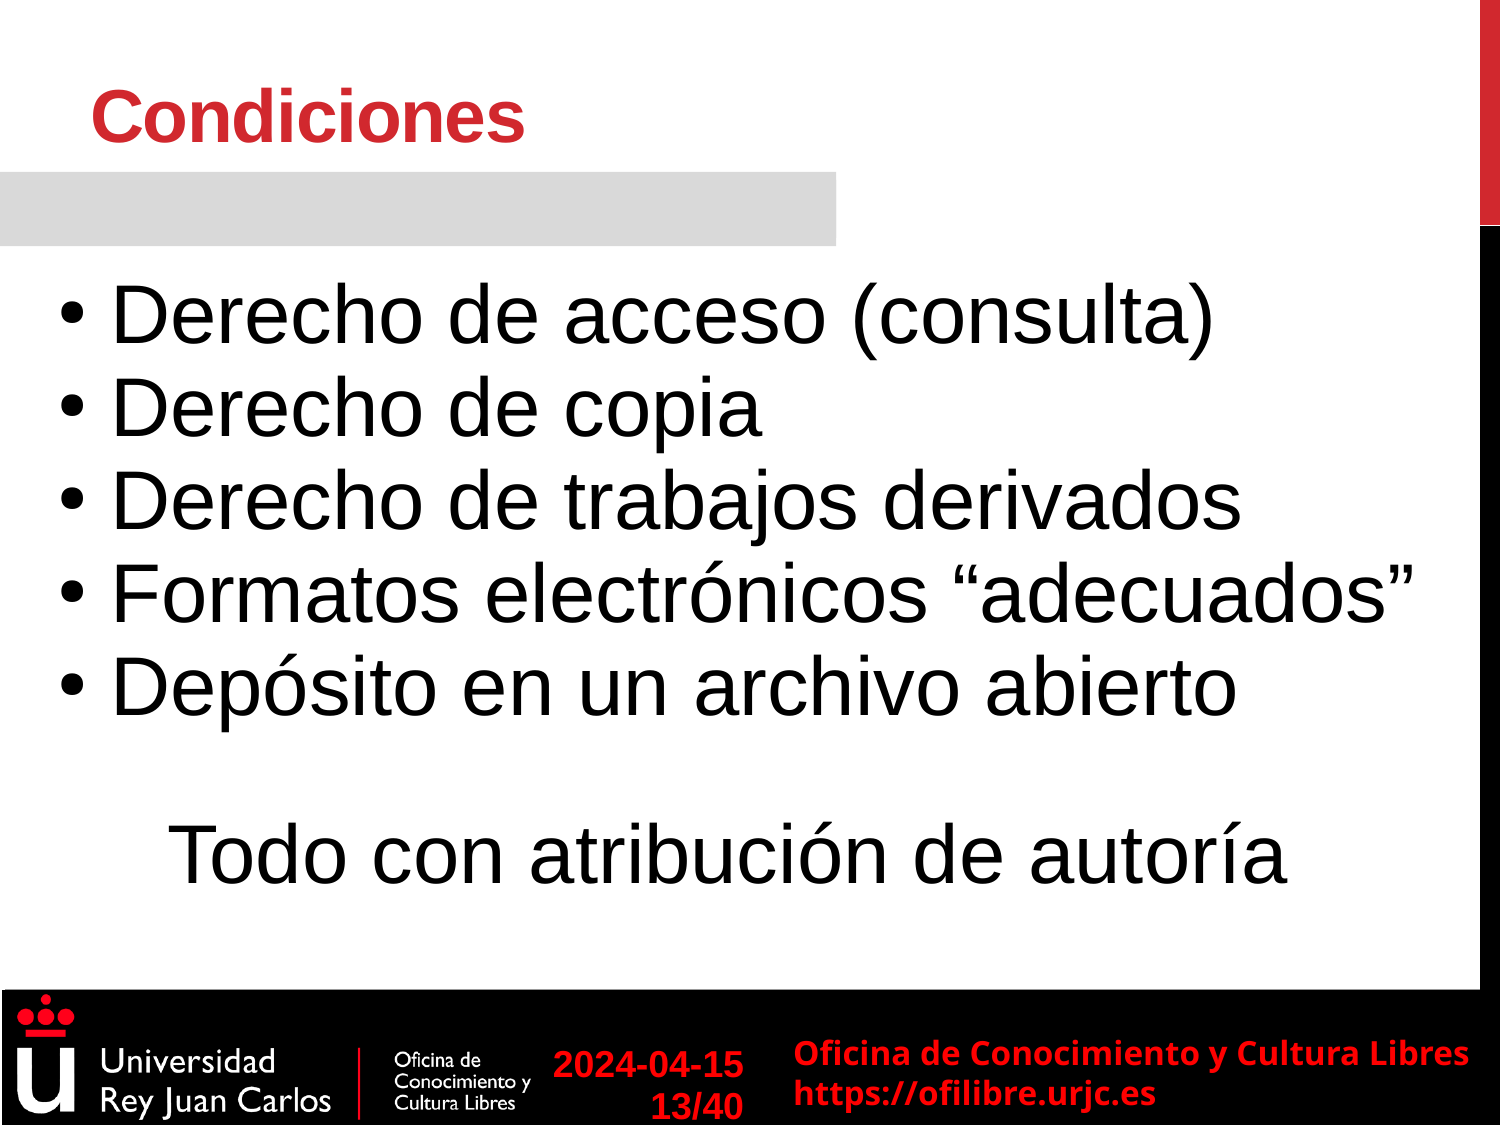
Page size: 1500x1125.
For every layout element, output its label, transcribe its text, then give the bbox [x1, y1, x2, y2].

text_box Condiciones [0, 24, 1326, 172]
text_box Derecho de acceso (consulta) Derecho de copia Derecho de trabajos derivados Formatos electrónicos “adecuados” Depósito en un archivo abierto Todo con atribución de autoría [24, 261, 1432, 931]
title [75, 15, 1425, 172]
picture [17, 994, 531, 1120]
text_box [0, 171, 837, 238]
